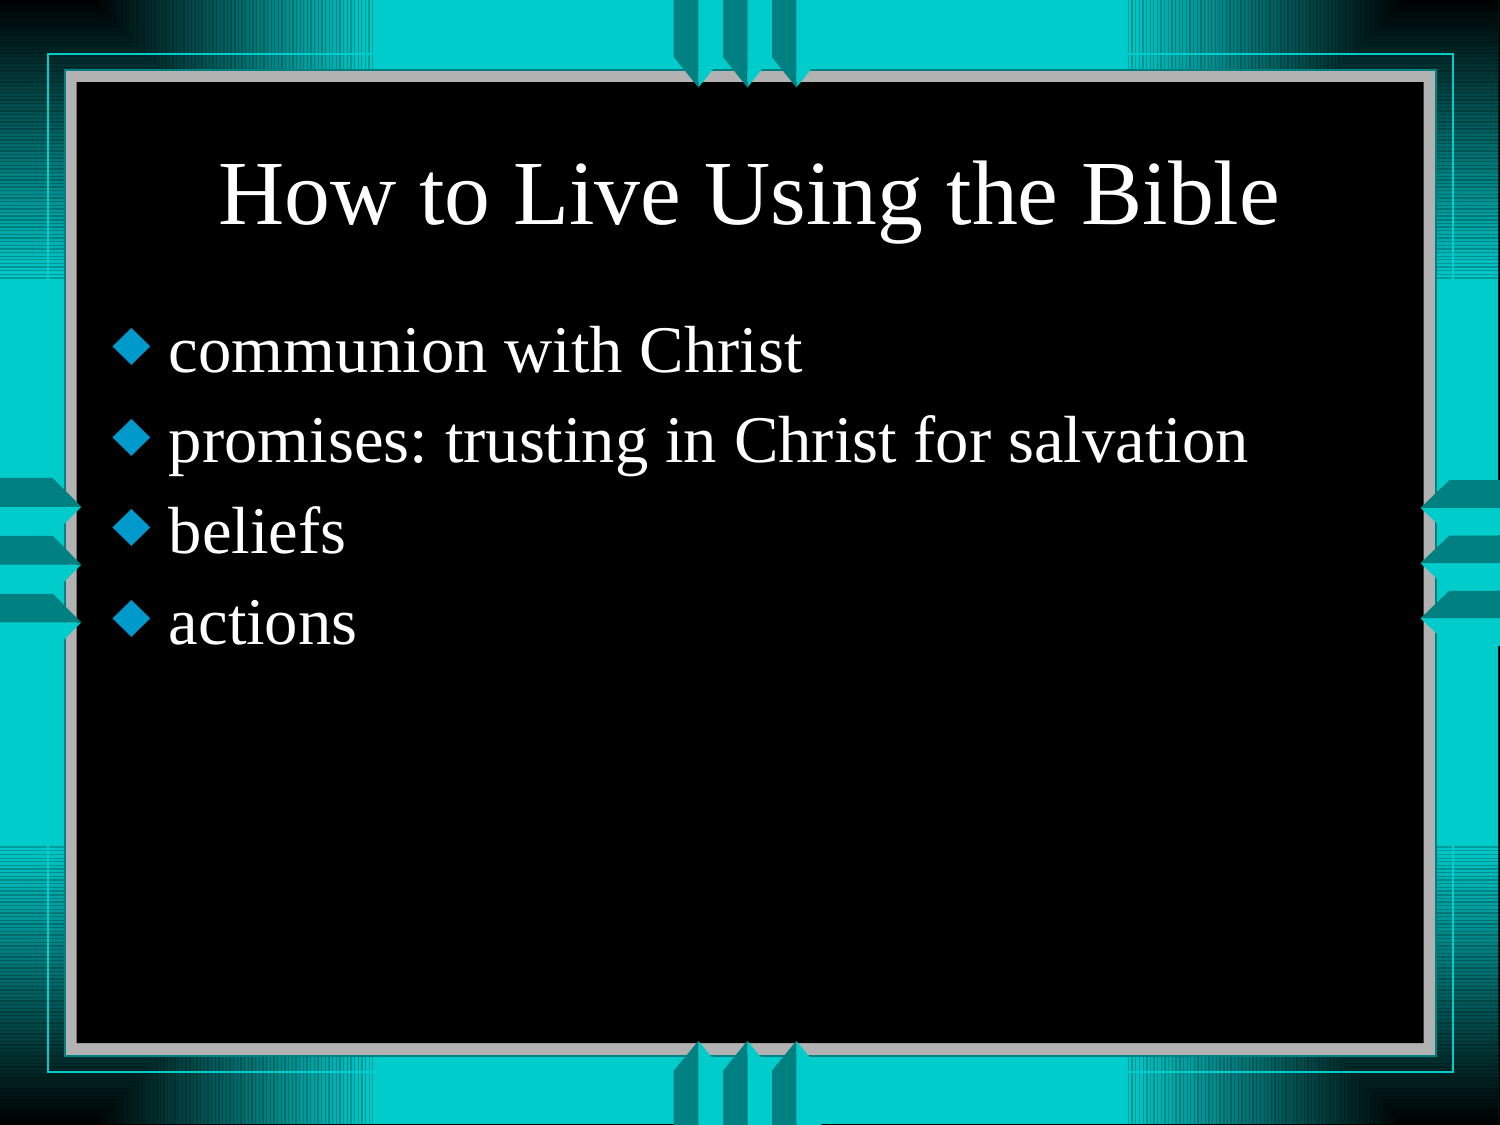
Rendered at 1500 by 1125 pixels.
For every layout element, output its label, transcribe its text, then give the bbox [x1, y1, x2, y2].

list communion with Christ promises: trusting in Christ for salvation beliefs actions [112, 312, 1388, 988]
title How to Live Using the Bible [112, 99, 1388, 288]
